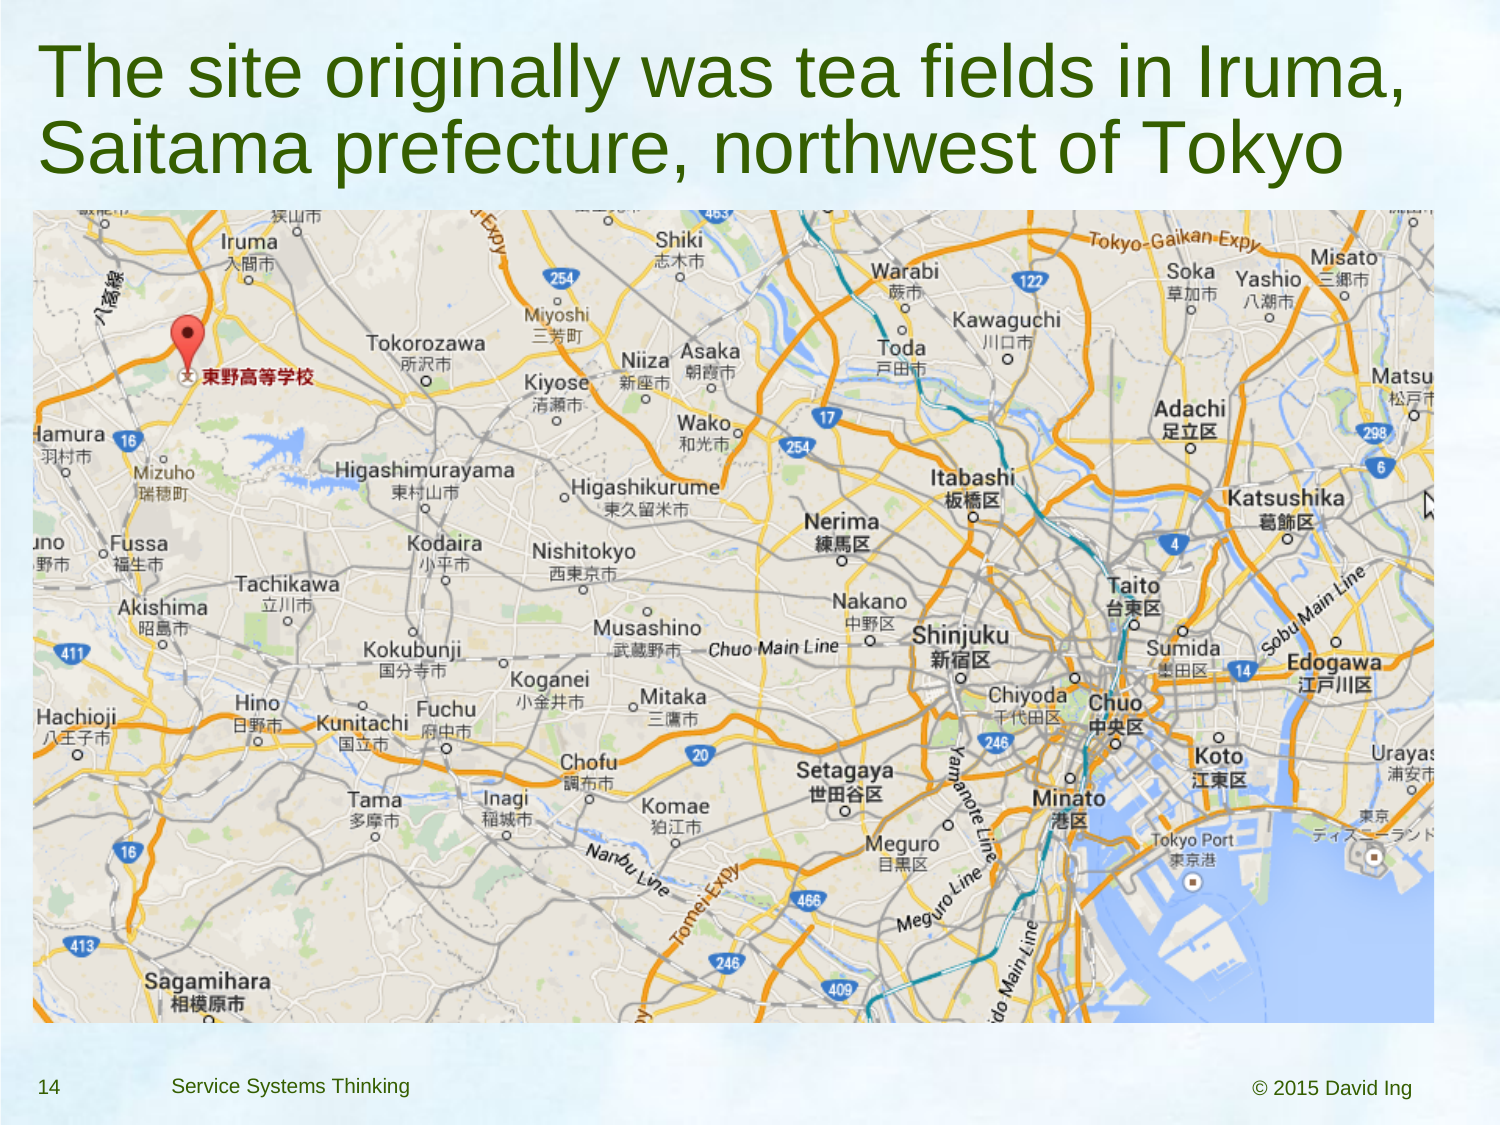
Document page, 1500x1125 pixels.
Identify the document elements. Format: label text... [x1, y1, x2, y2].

title The site originally was tea fields in Iruma, Saitama prefecture, northwest of Tokyo [37, 37, 1463, 236]
picture [0, 0, 1500, 1125]
